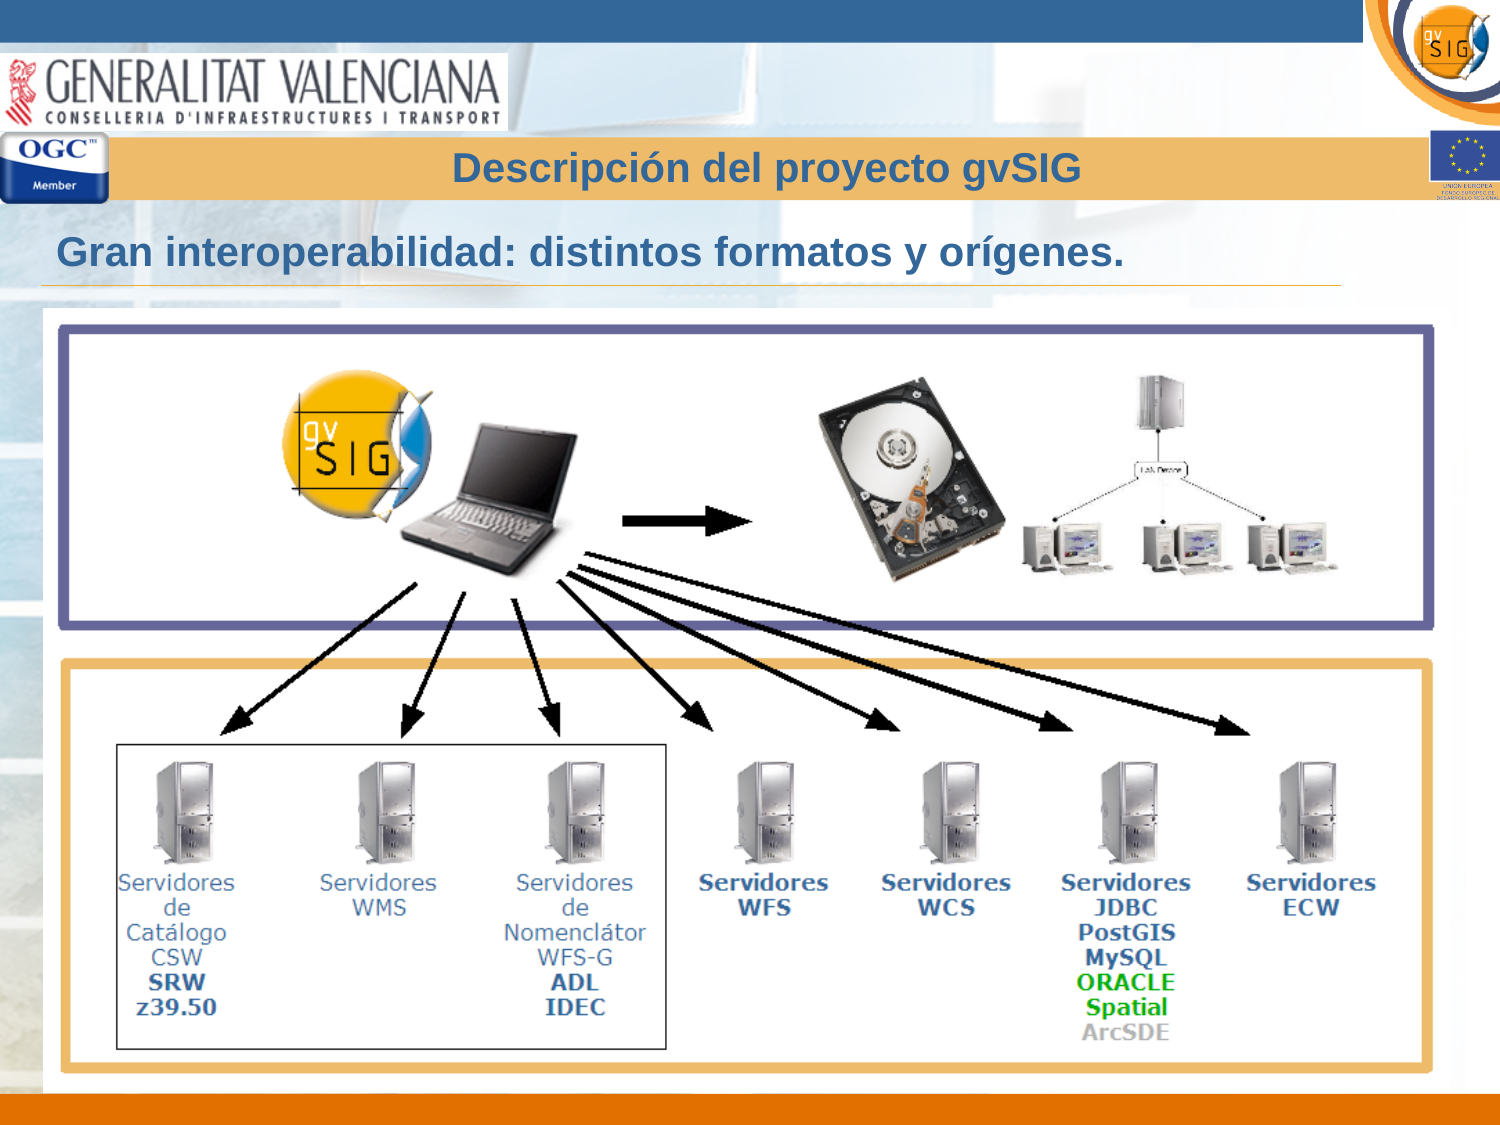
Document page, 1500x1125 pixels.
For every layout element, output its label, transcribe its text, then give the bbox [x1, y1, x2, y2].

picture [0, 132, 109, 204]
text_box Gran interoperabilidad: distintos formatos y orígenes. [41, 223, 1197, 286]
picture [1363, 0, 1500, 127]
picture [43, 308, 1451, 1093]
text_box Descripción del proyecto gvSIG [145, 146, 1389, 202]
picture [1429, 129, 1500, 200]
picture [0, 53, 508, 131]
